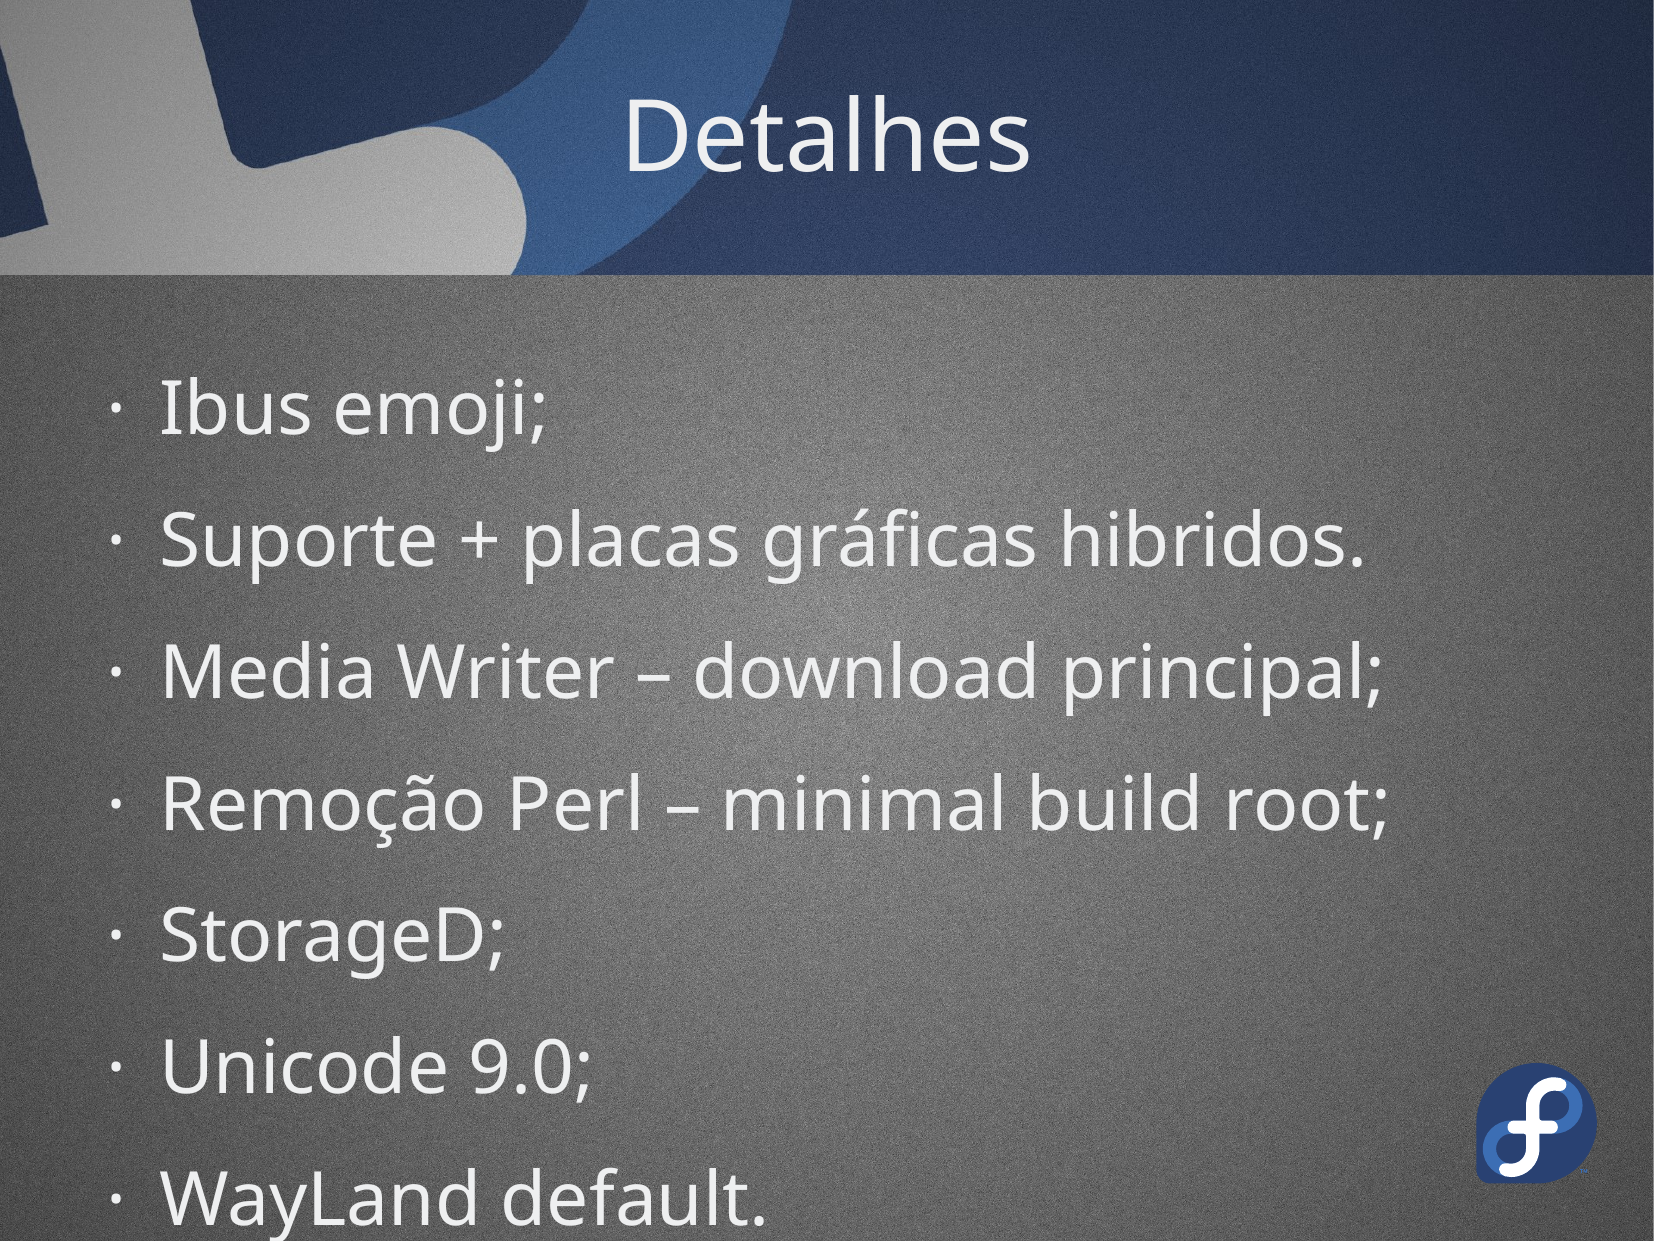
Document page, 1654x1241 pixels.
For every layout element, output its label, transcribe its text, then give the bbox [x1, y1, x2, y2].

title Detalhes [88, 29, 1565, 237]
list Ibus emoji; Suporte + placas gráficas hibridos. Media Writer – download principal; Remoção Perl – minimal build root; StorageD; Unicode 9.0; WayLand default. [88, 354, 1565, 1076]
picture [0, 0, 1654, 1241]
